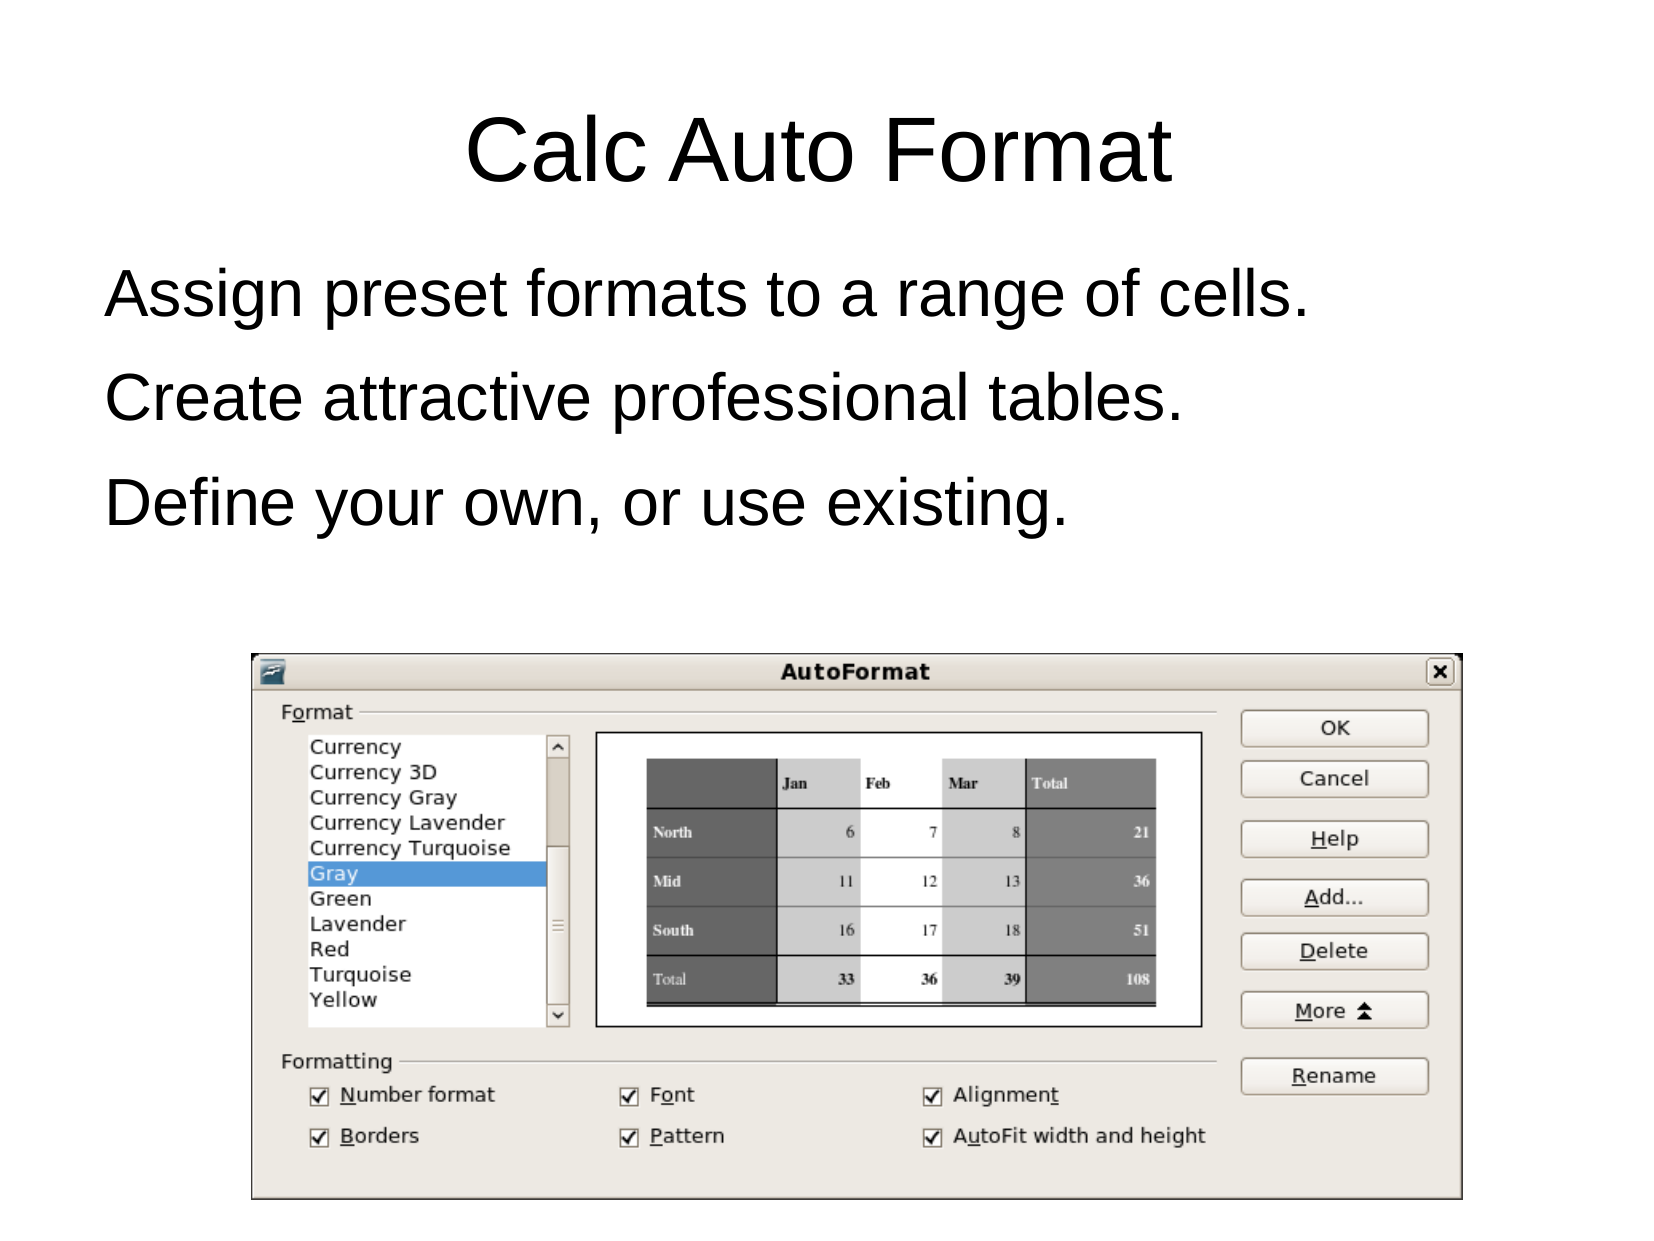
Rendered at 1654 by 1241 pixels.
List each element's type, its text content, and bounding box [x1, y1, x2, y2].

title Calc Auto Format [75, 75, 1564, 226]
picture [251, 653, 1463, 1201]
list Assign preset formats to a range of cells. Create attractive professional tables. Define your own, or use existing. [86, 256, 1576, 676]
